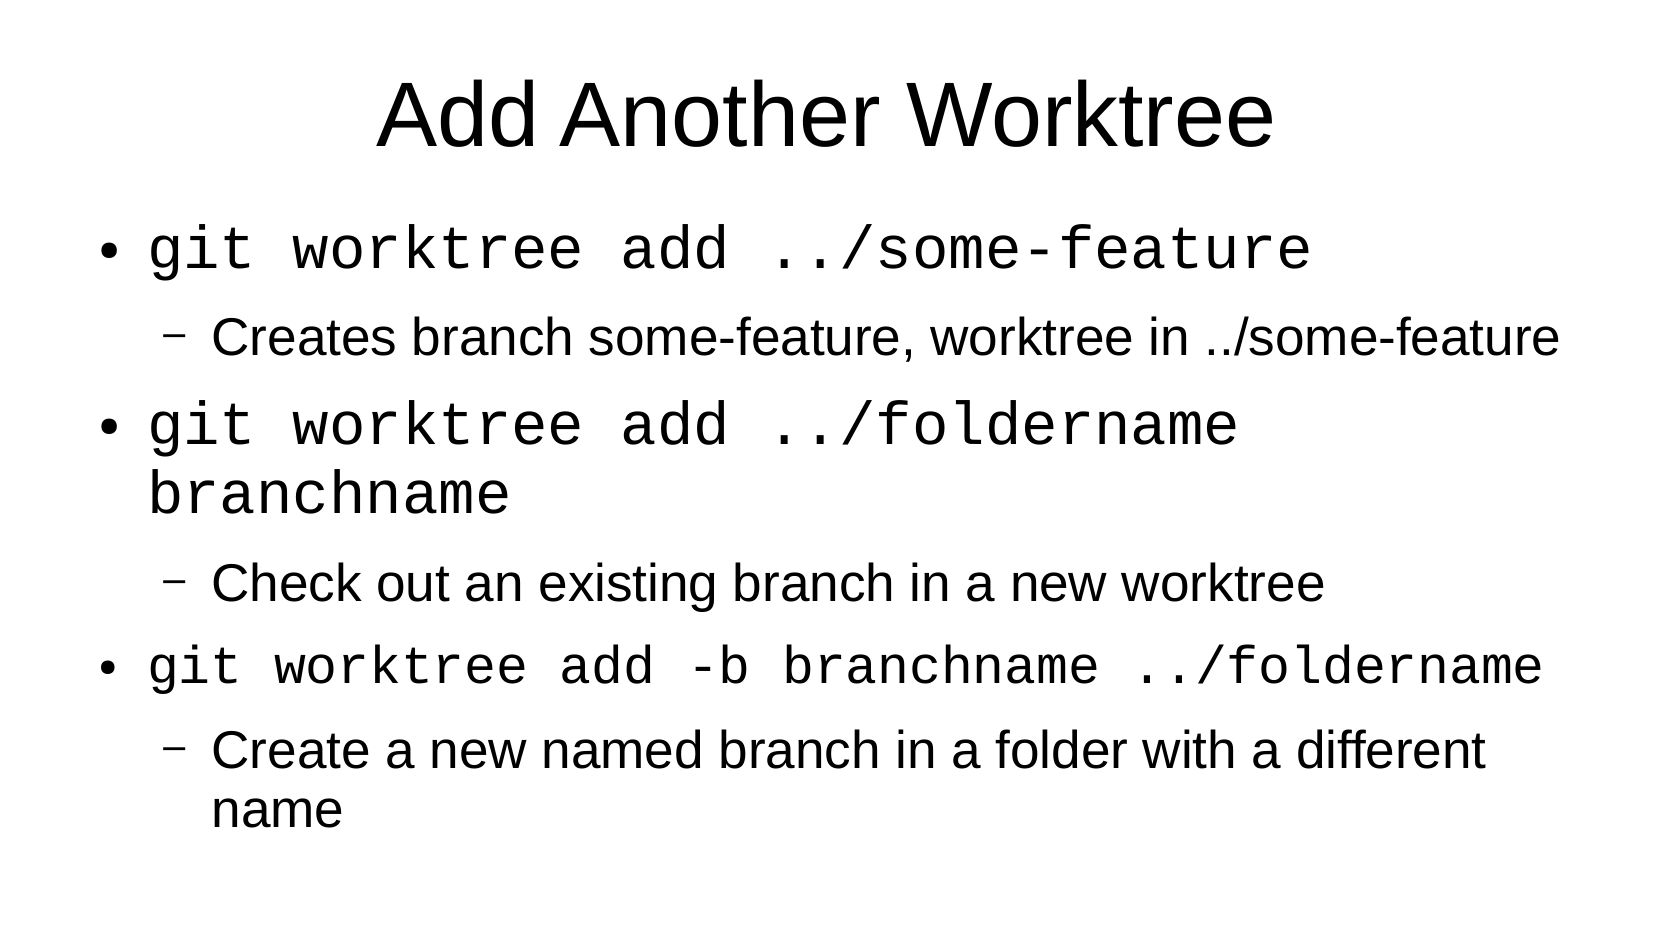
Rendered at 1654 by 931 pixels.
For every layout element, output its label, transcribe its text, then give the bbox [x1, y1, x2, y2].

list git worktree add ../some-feature Creates branch some-feature, worktree in ../some-feature git worktree add ../foldername branchname Check out an existing branch in a new worktree git worktree add -b branchname ../foldername Create a new named branch in a folder with a different name [82, 217, 1571, 901]
title Add Another Worktree [82, 37, 1571, 193]
